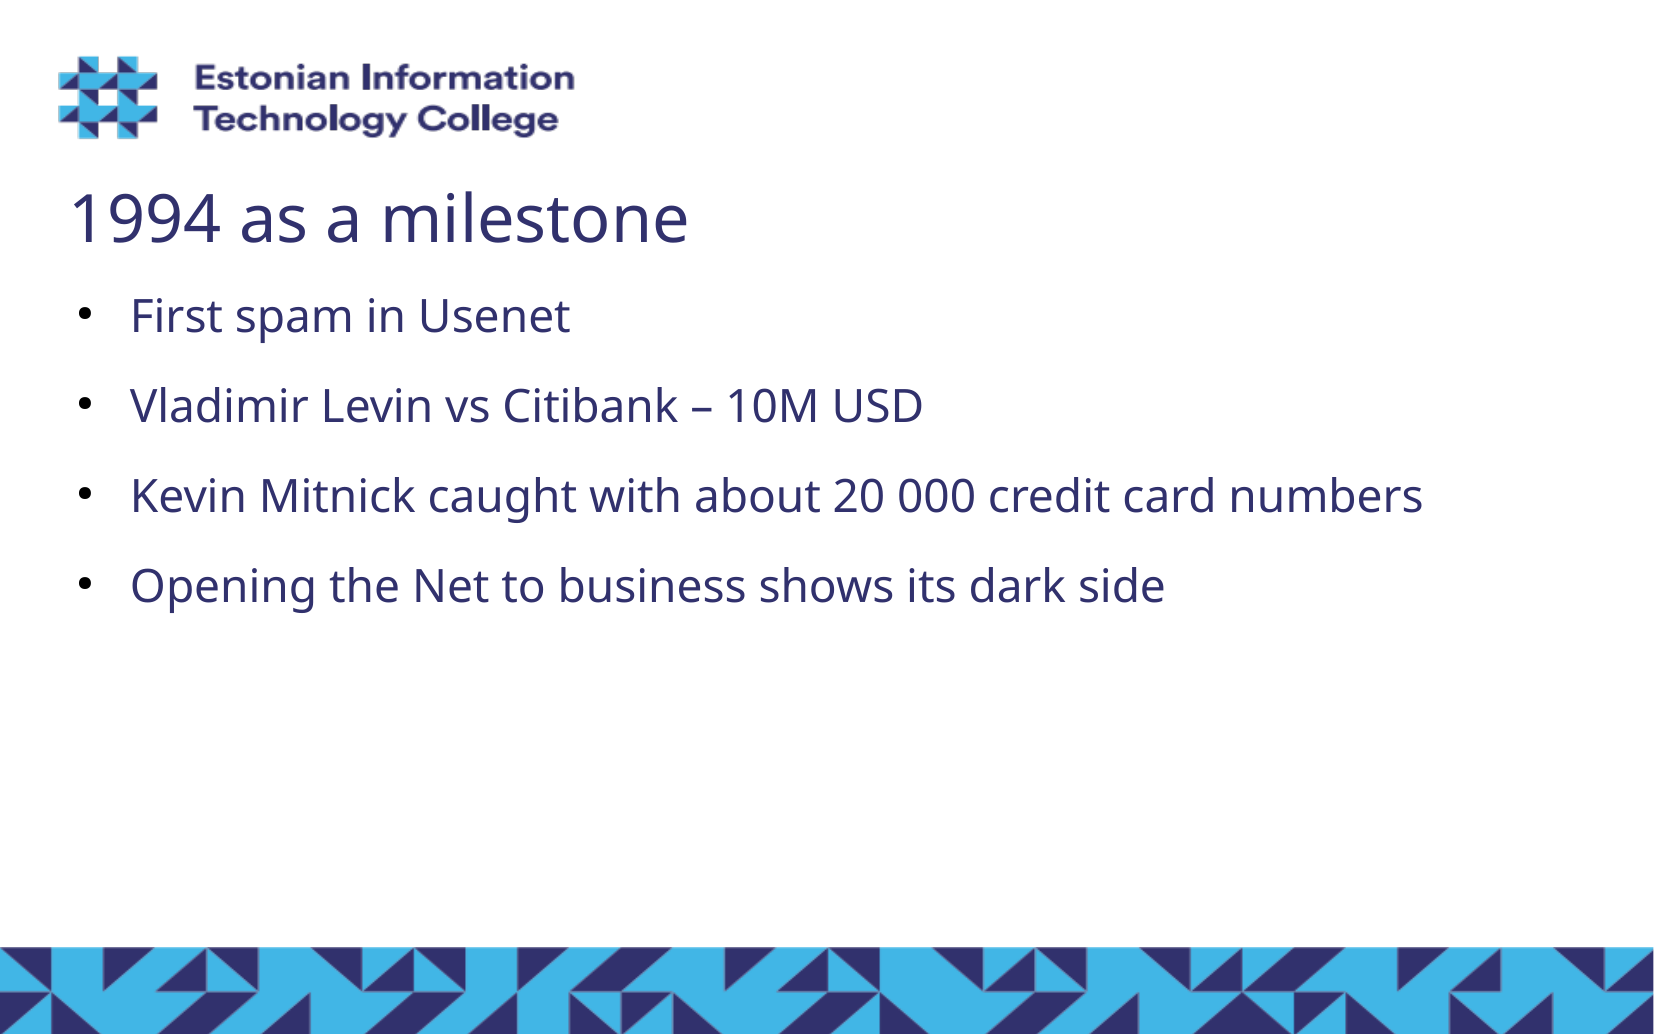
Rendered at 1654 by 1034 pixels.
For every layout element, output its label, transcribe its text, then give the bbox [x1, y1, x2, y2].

title 1994 as a milestone [68, 147, 1536, 283]
list First spam in Usenet Vladimir Levin vs Citibank – 10M USD Kevin Mitnick caught with about 20 000 credit card numbers Opening the Net to business shows its dark side [59, 283, 1595, 936]
